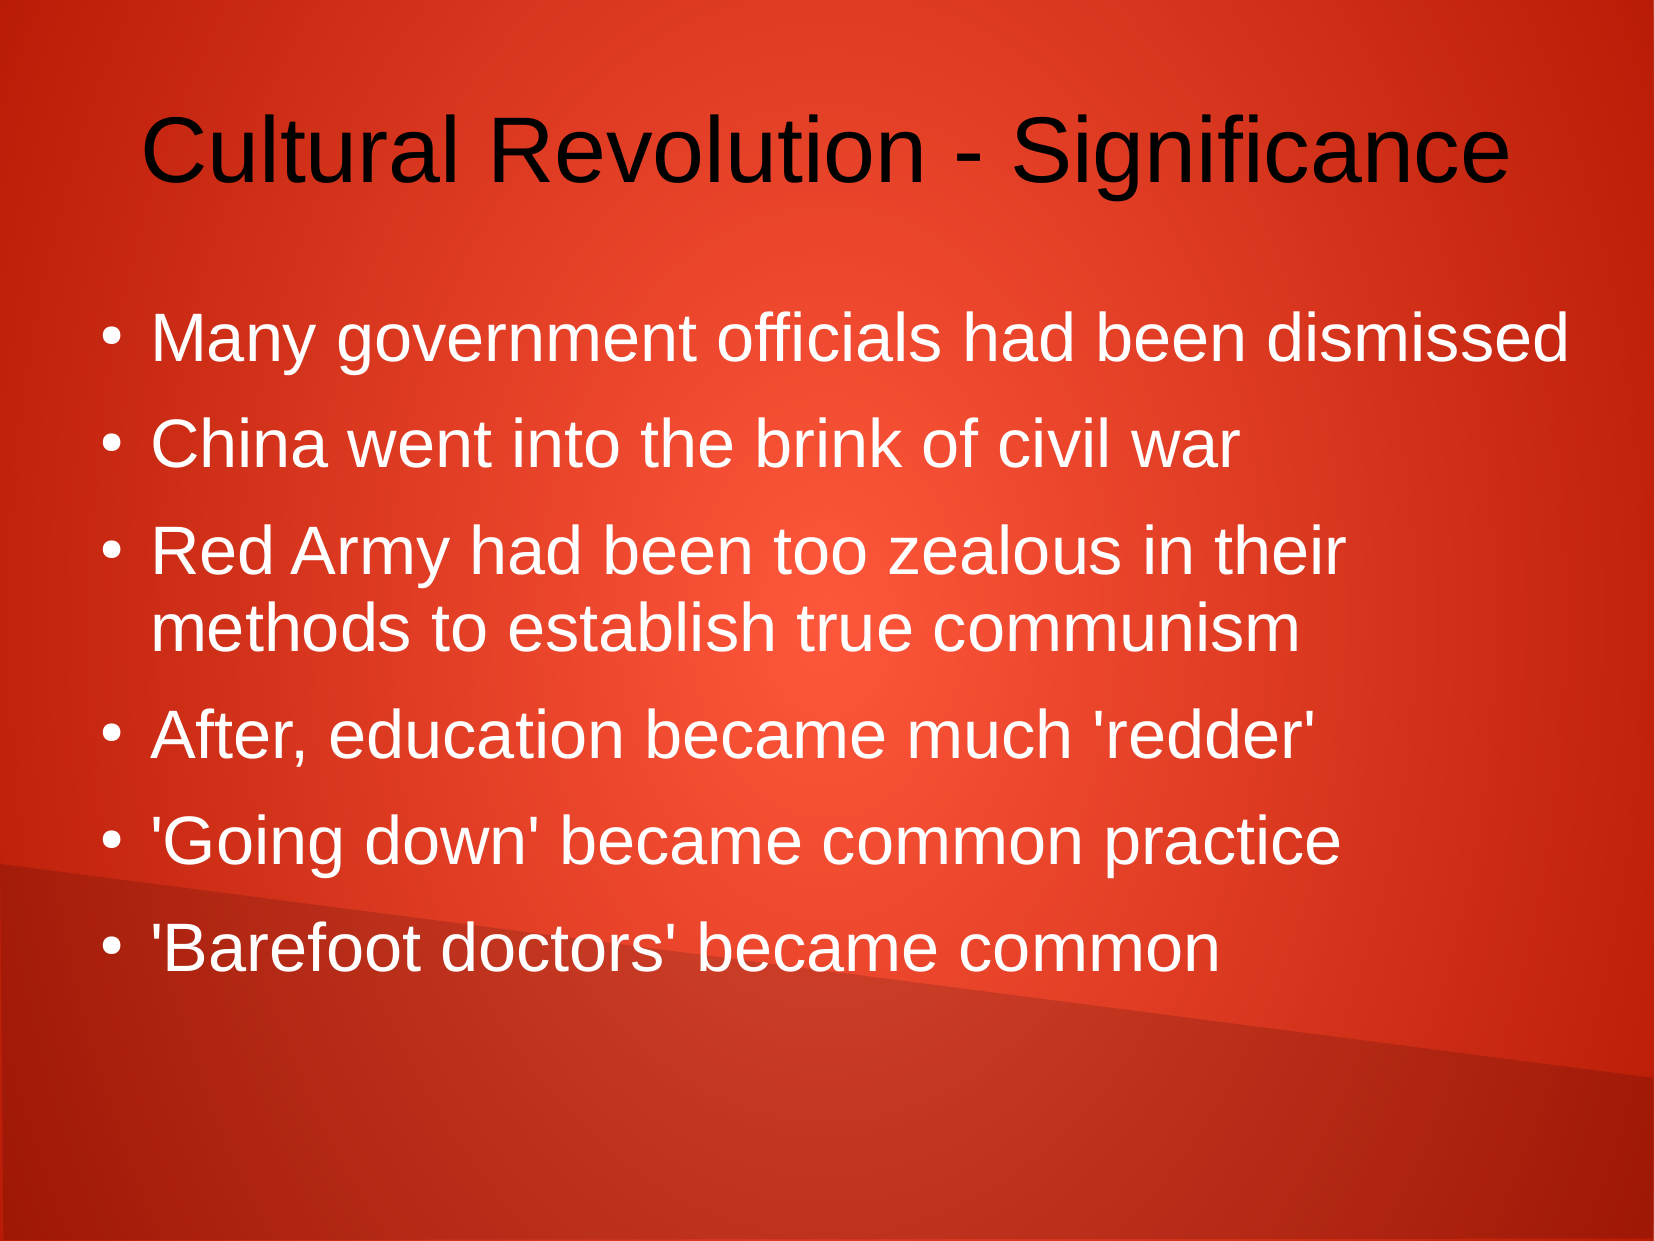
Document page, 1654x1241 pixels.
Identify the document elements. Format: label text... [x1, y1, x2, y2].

title Cultural Revolution - Significance [82, 47, 1571, 252]
list Many government officials had been dismissed China went into the brink of civil war Red Army had been too zealous in their methods to establish true communism After, education became much 'redder' 'Going down' became common practice 'Barefoot doctors' became common [82, 299, 1571, 1019]
